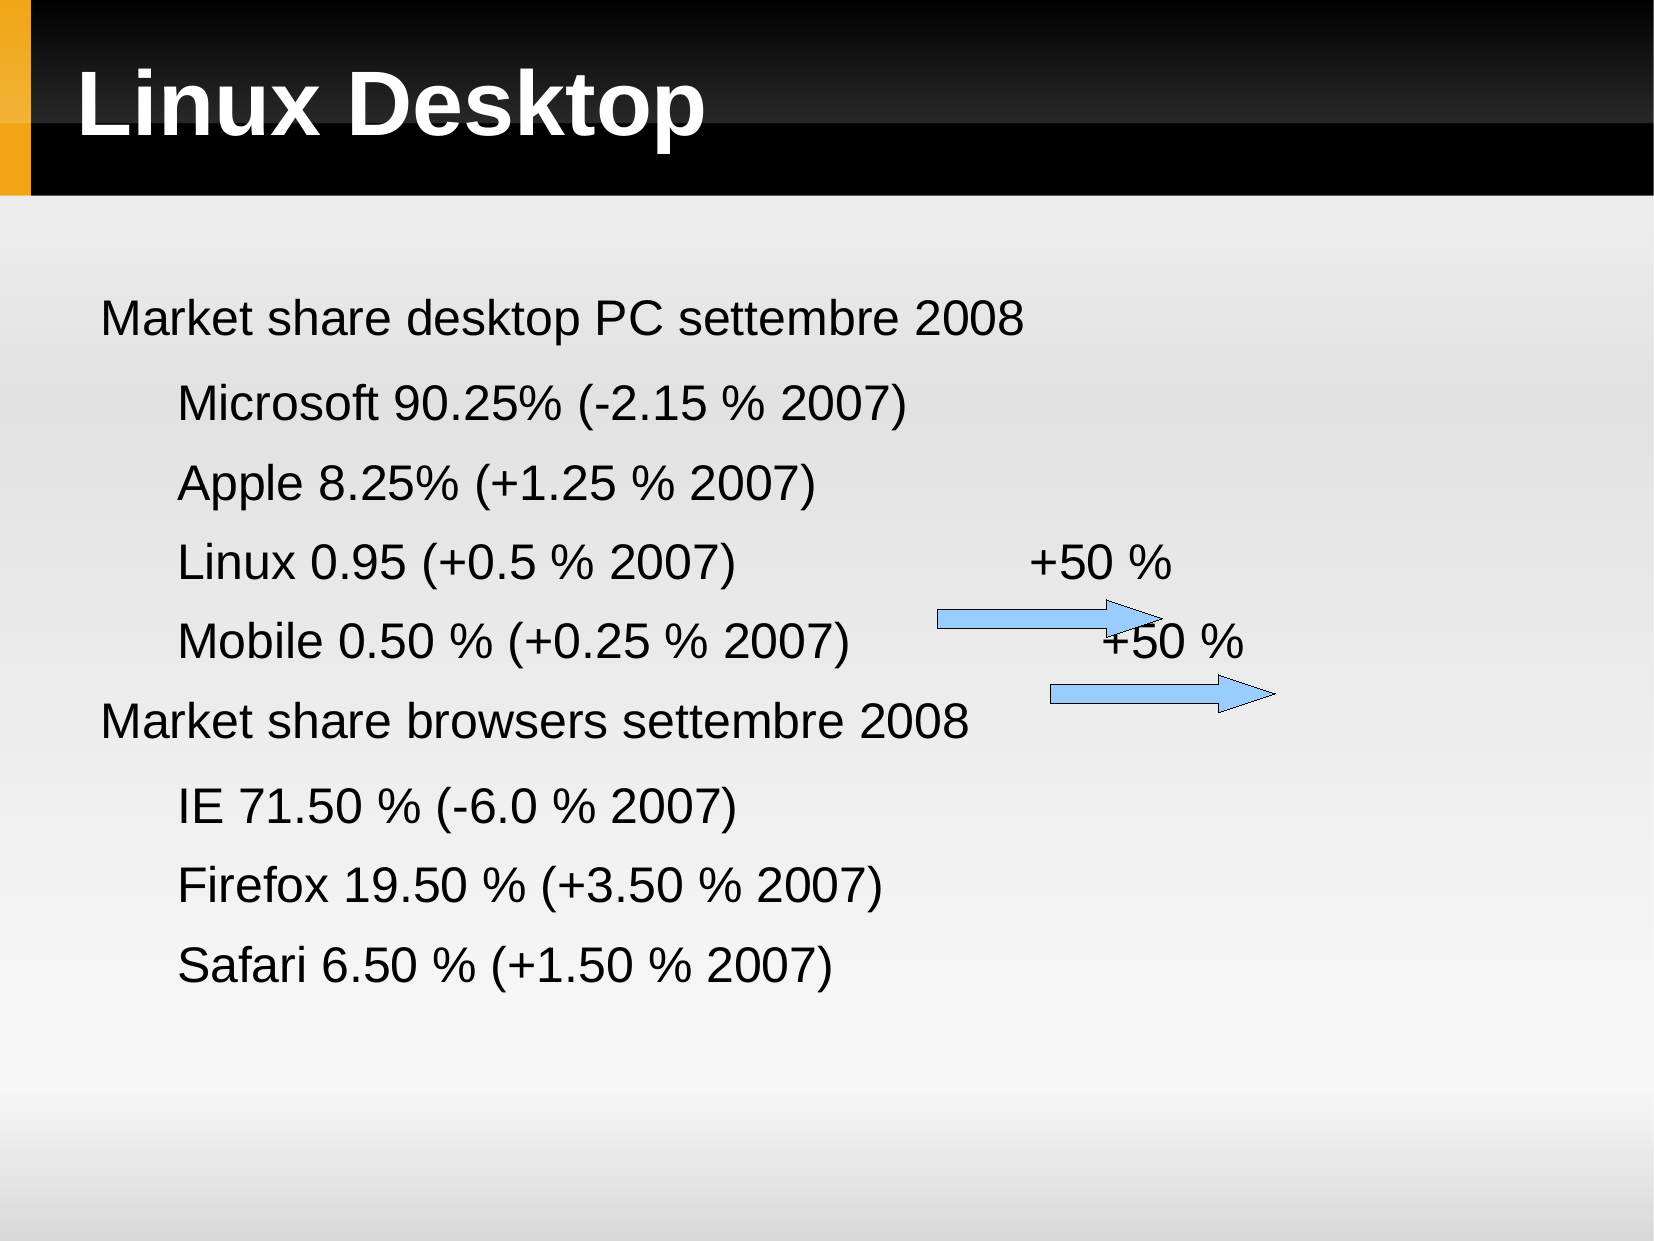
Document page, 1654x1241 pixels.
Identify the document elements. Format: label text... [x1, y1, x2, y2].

title Linux Desktop [76, 7, 1565, 200]
text_box [937, 599, 1163, 638]
text_box [1050, 674, 1276, 713]
picture [0, 0, 1654, 1241]
list Market share desktop PC settembre 2008 Microsoft 90.25% (-2.15 % 2007) Apple 8.25% (+1.25 % 2007) Linux 0.95 (+0.5 % 2007) +50 % Mobile 0.50 % (+0.25 % 2007) +50 % Market share browsers settembre 2008 IE 71.50 % (-6.0 % 2007) Firefox 19.50 % (+3.50 % 2007) Safari 6.50 % (+1.50 % 2007) [82, 290, 1571, 1094]
